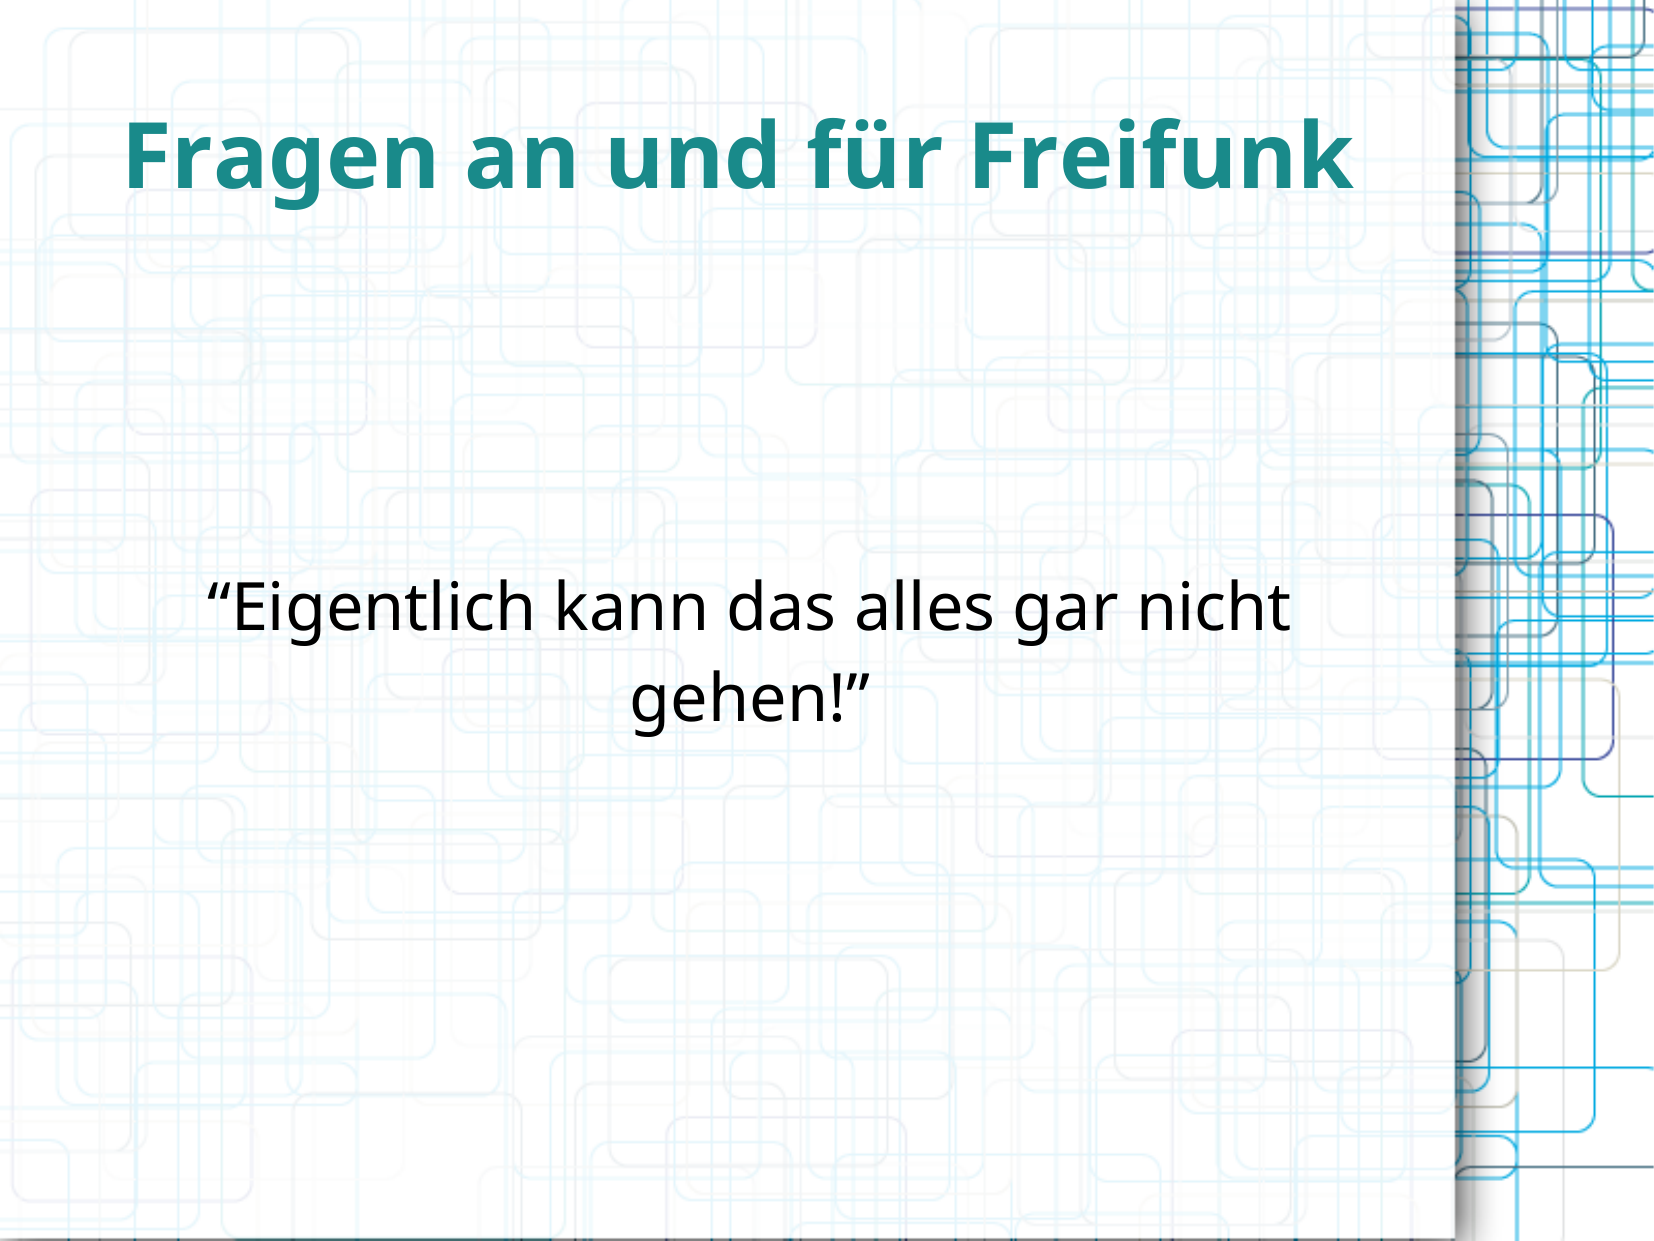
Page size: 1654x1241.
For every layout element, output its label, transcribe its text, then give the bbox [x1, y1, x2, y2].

picture [0, 0, 1654, 1241]
subtitle “Eigentlich kann das alles gar nicht gehen!” [82, 290, 1418, 1010]
title Fragen an und für Freifunk [59, 49, 1418, 257]
